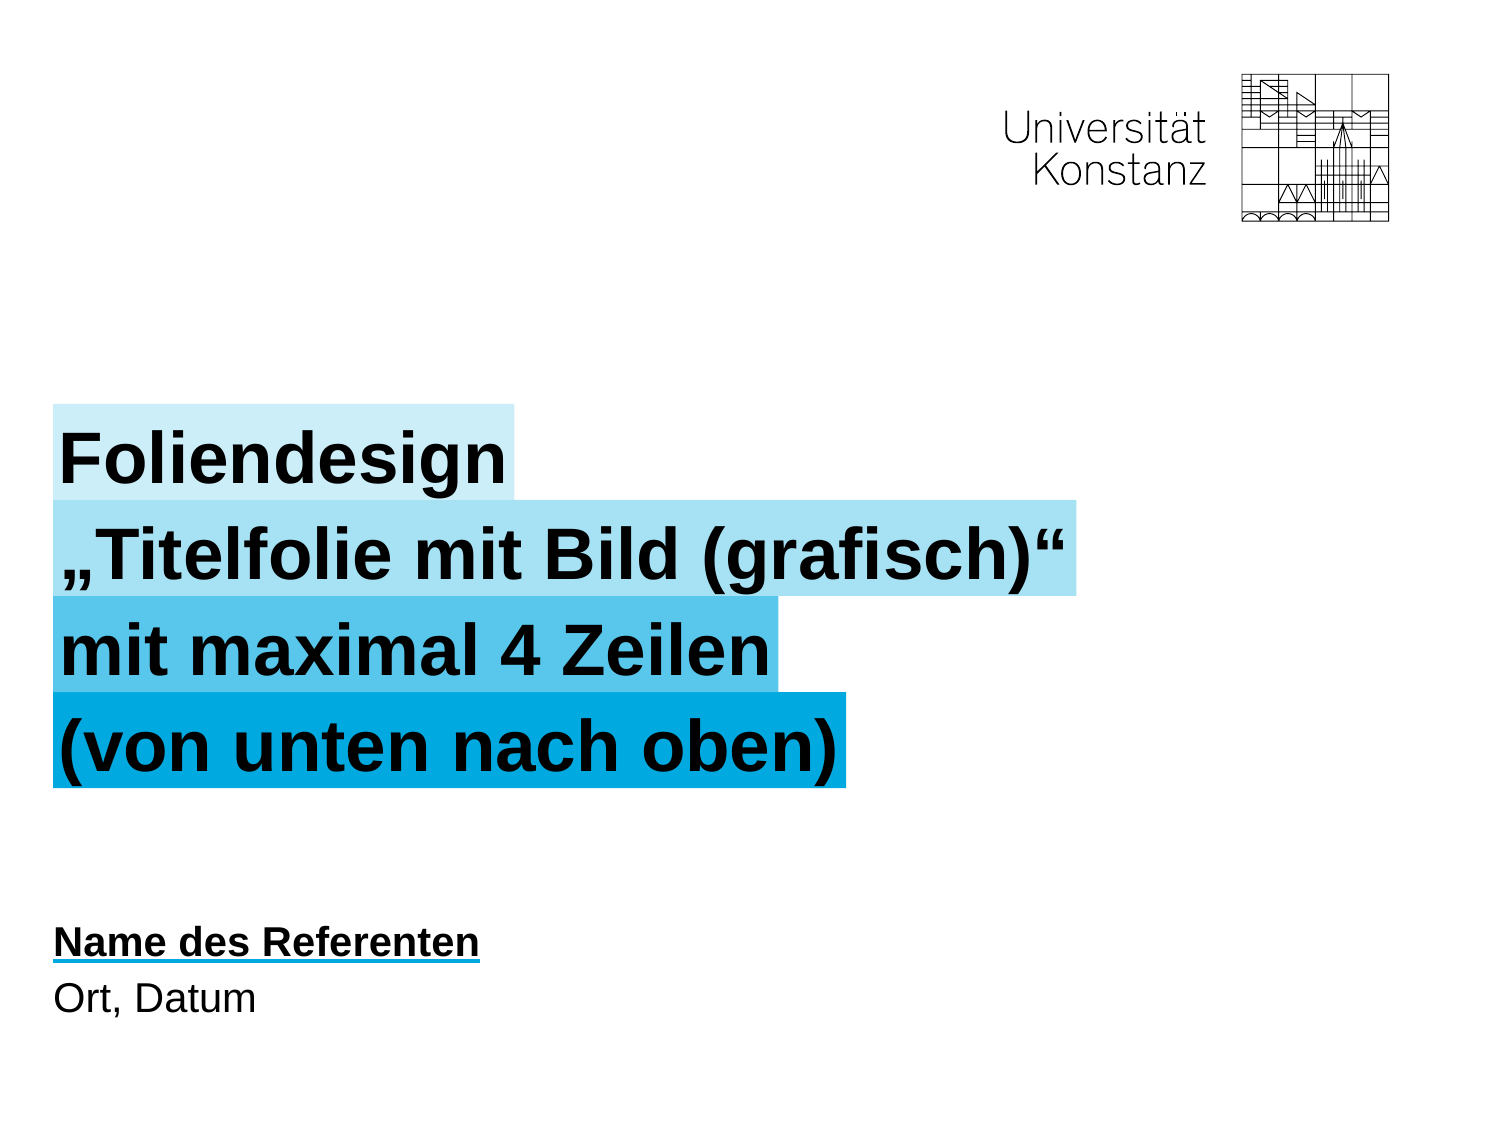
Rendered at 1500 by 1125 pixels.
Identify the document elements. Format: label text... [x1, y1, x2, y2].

text_box Foliendesign [53, 403, 515, 500]
title Name des Referenten [53, 897, 1093, 965]
list Ort, Datum [53, 919, 1092, 1022]
text_box „Titelfolie mit Bild (grafisch)“ [53, 499, 1077, 596]
text_box mit maximal 4 Zeilen [53, 596, 779, 693]
text_box (von unten nach oben) [53, 692, 847, 789]
